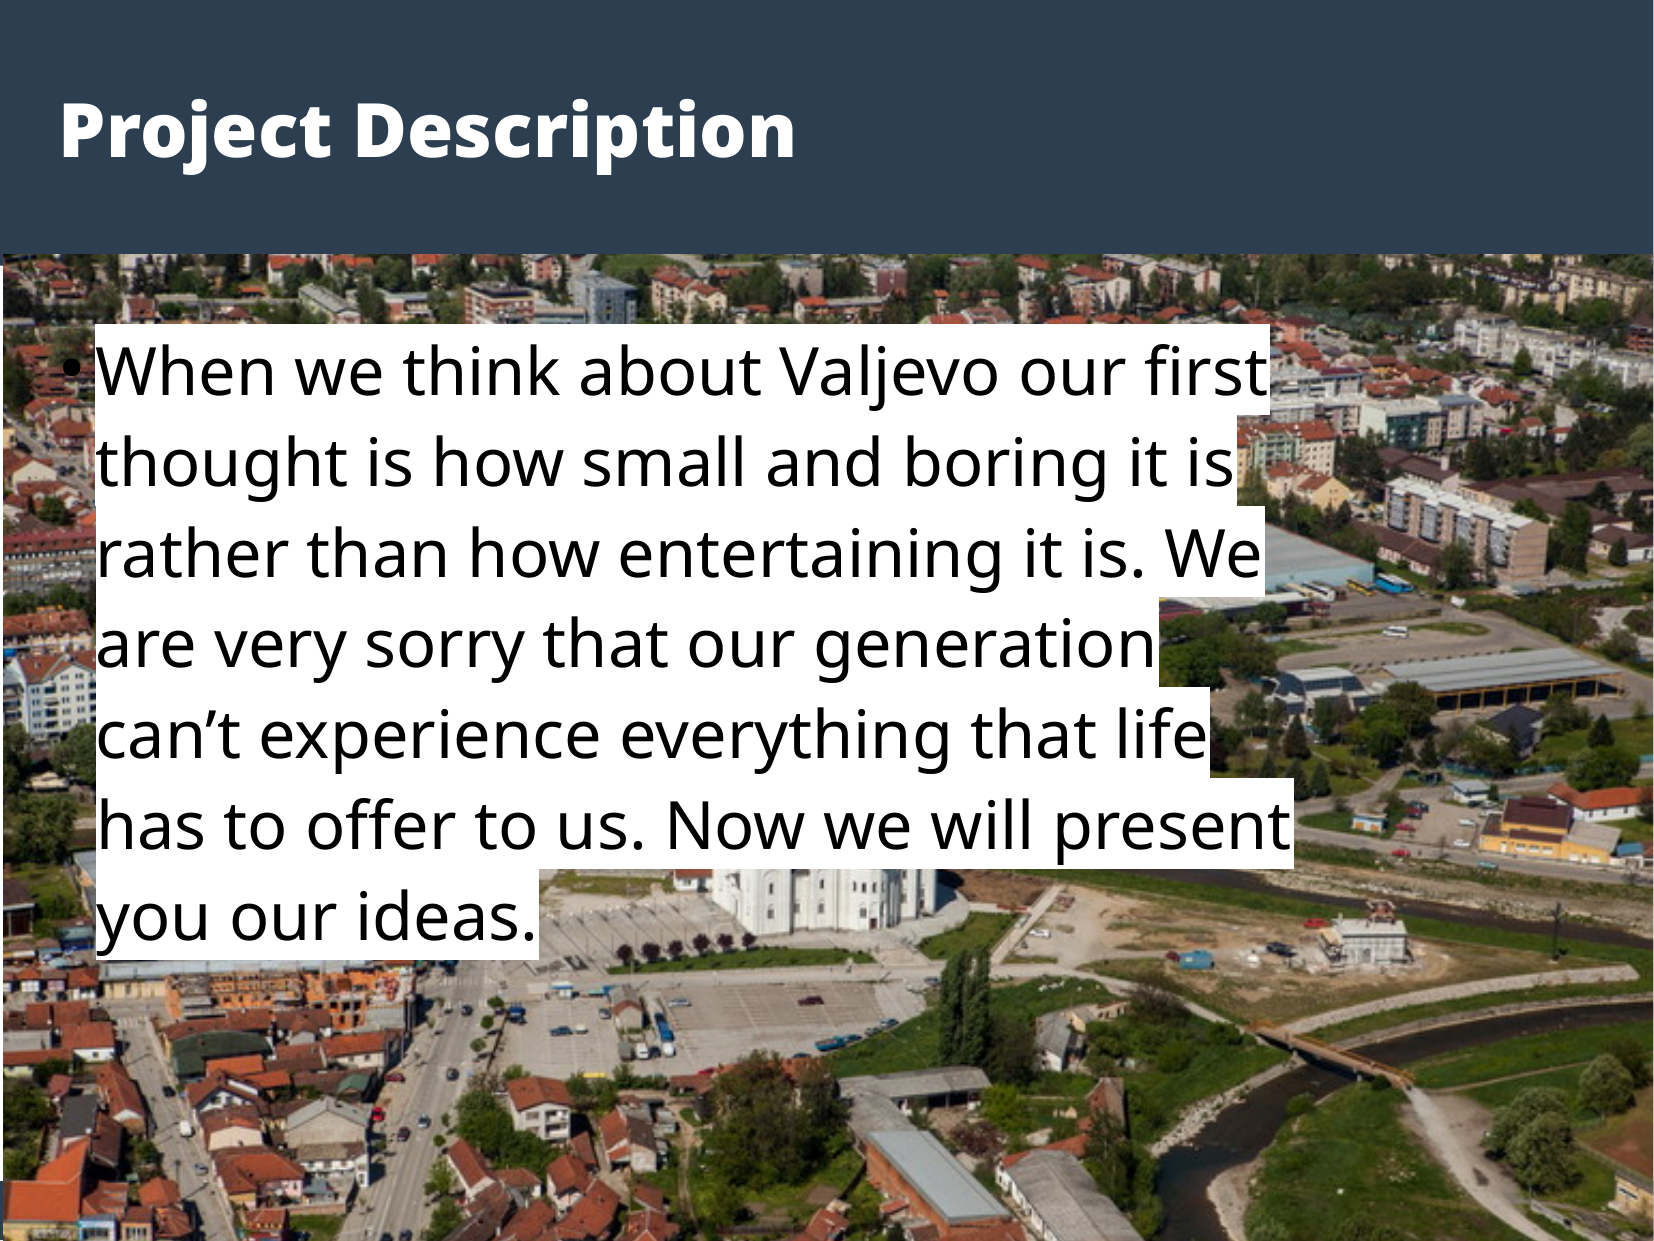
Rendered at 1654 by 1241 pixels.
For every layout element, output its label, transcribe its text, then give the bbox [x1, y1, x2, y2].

text_box When we think about Valjevo our first thought is how small and boring it is rather than how entertaining it is. We are very sorry that our generation can’t experience everything that life has to offer to us. Now we will present you our ideas. [45, 315, 1337, 872]
title Project Description [59, 49, 1595, 207]
picture [3, 254, 1654, 1241]
